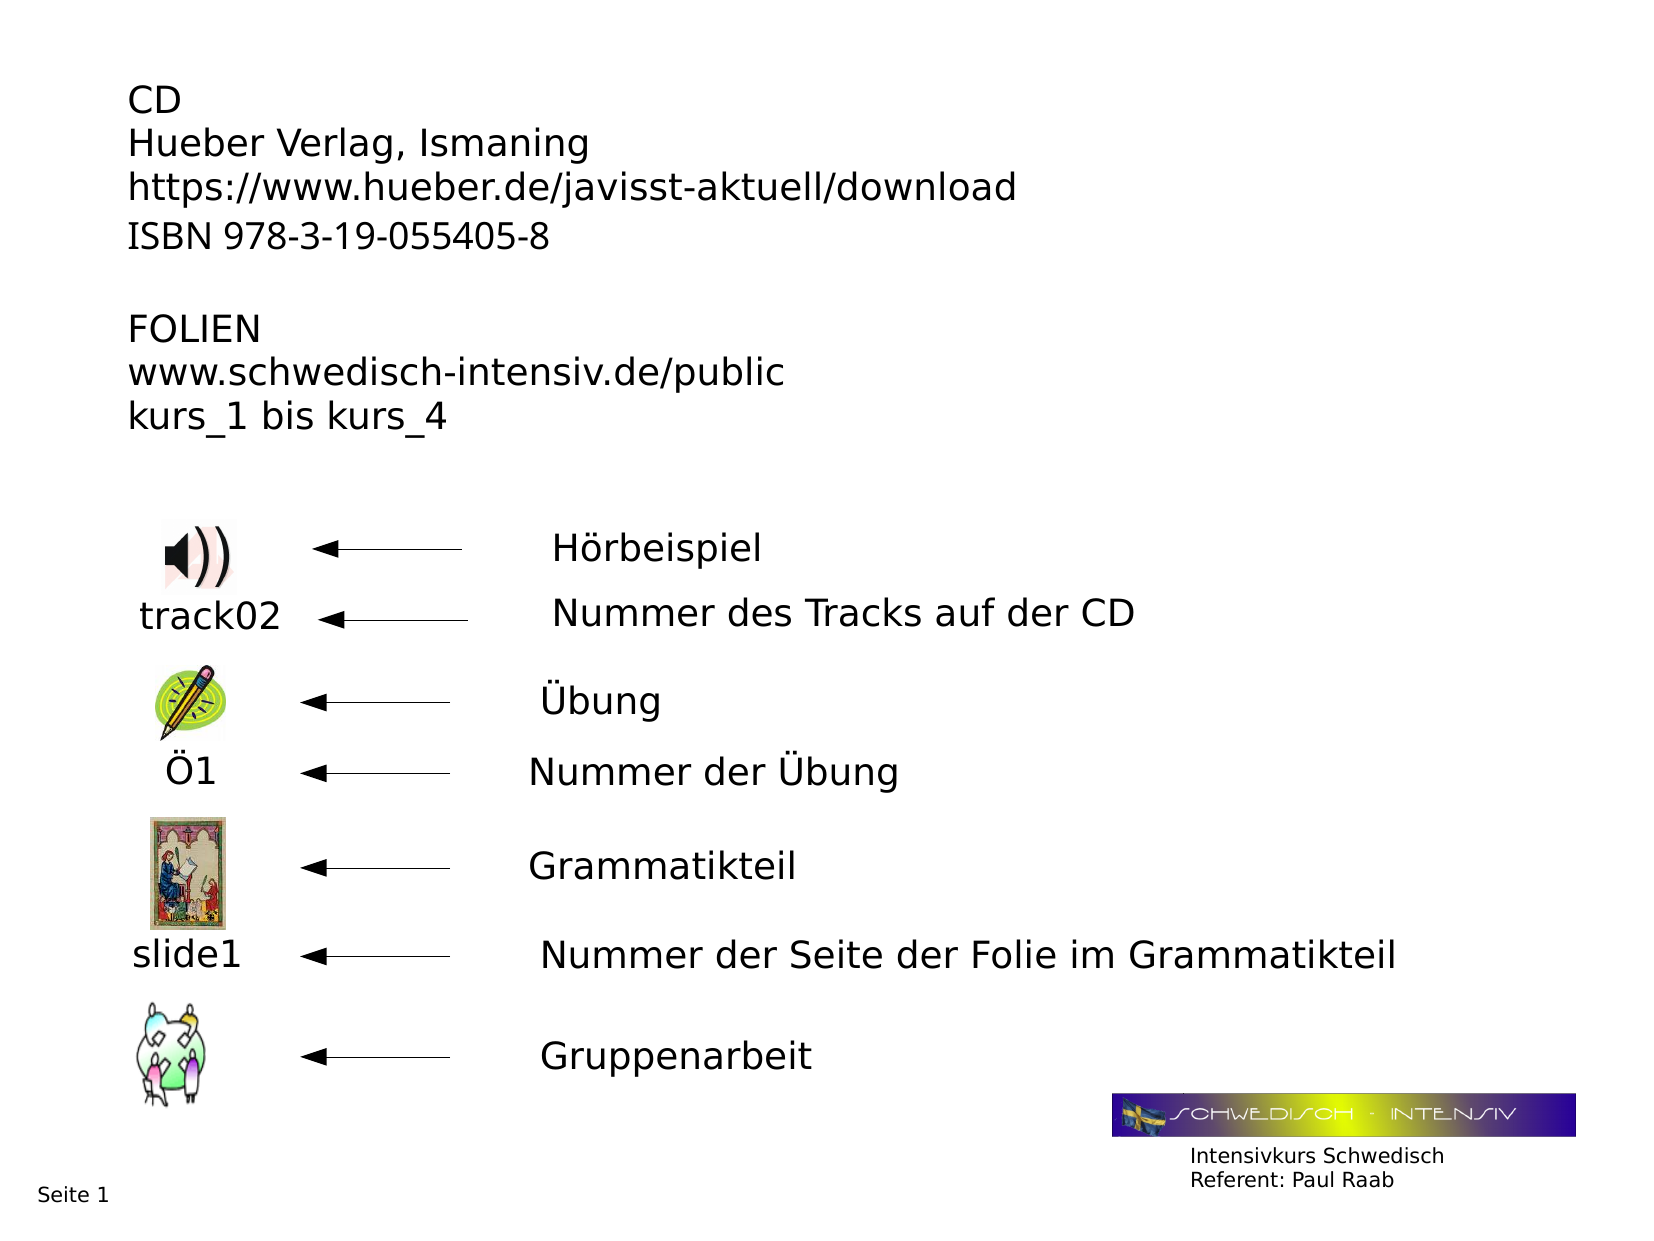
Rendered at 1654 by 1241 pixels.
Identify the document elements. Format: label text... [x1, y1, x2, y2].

picture [132, 998, 208, 1112]
text_box track02 [124, 587, 312, 646]
text_box Ö1 [150, 742, 260, 801]
picture [155, 665, 226, 741]
text_box Grammatikteil [513, 837, 976, 897]
text_box Nummer der Seite der Folie im Grammatikteil [525, 926, 1501, 985]
text_box Nummer des Tracks auf der CD [536, 584, 1212, 643]
picture [161, 519, 237, 587]
text_box Gruppenarbeit [525, 1026, 863, 1086]
text_box Übung [525, 672, 826, 732]
text_box FOLIEN www.schwedisch-intensiv.de/public kurs_1 bis kurs_4 [112, 300, 1088, 454]
text_box Nummer der Übung [513, 743, 976, 802]
text_box CD Hueber Verlag, Ismaning https://www.hueber.de/javisst-aktuell/download ISBN 978-3-19-055405-8 [112, 71, 1088, 268]
text_box slide1 [117, 924, 305, 984]
picture [150, 817, 226, 924]
text_box [237, 532, 500, 646]
text_box Hörbeispiel [536, 519, 837, 578]
picture [1112, 1093, 1576, 1137]
